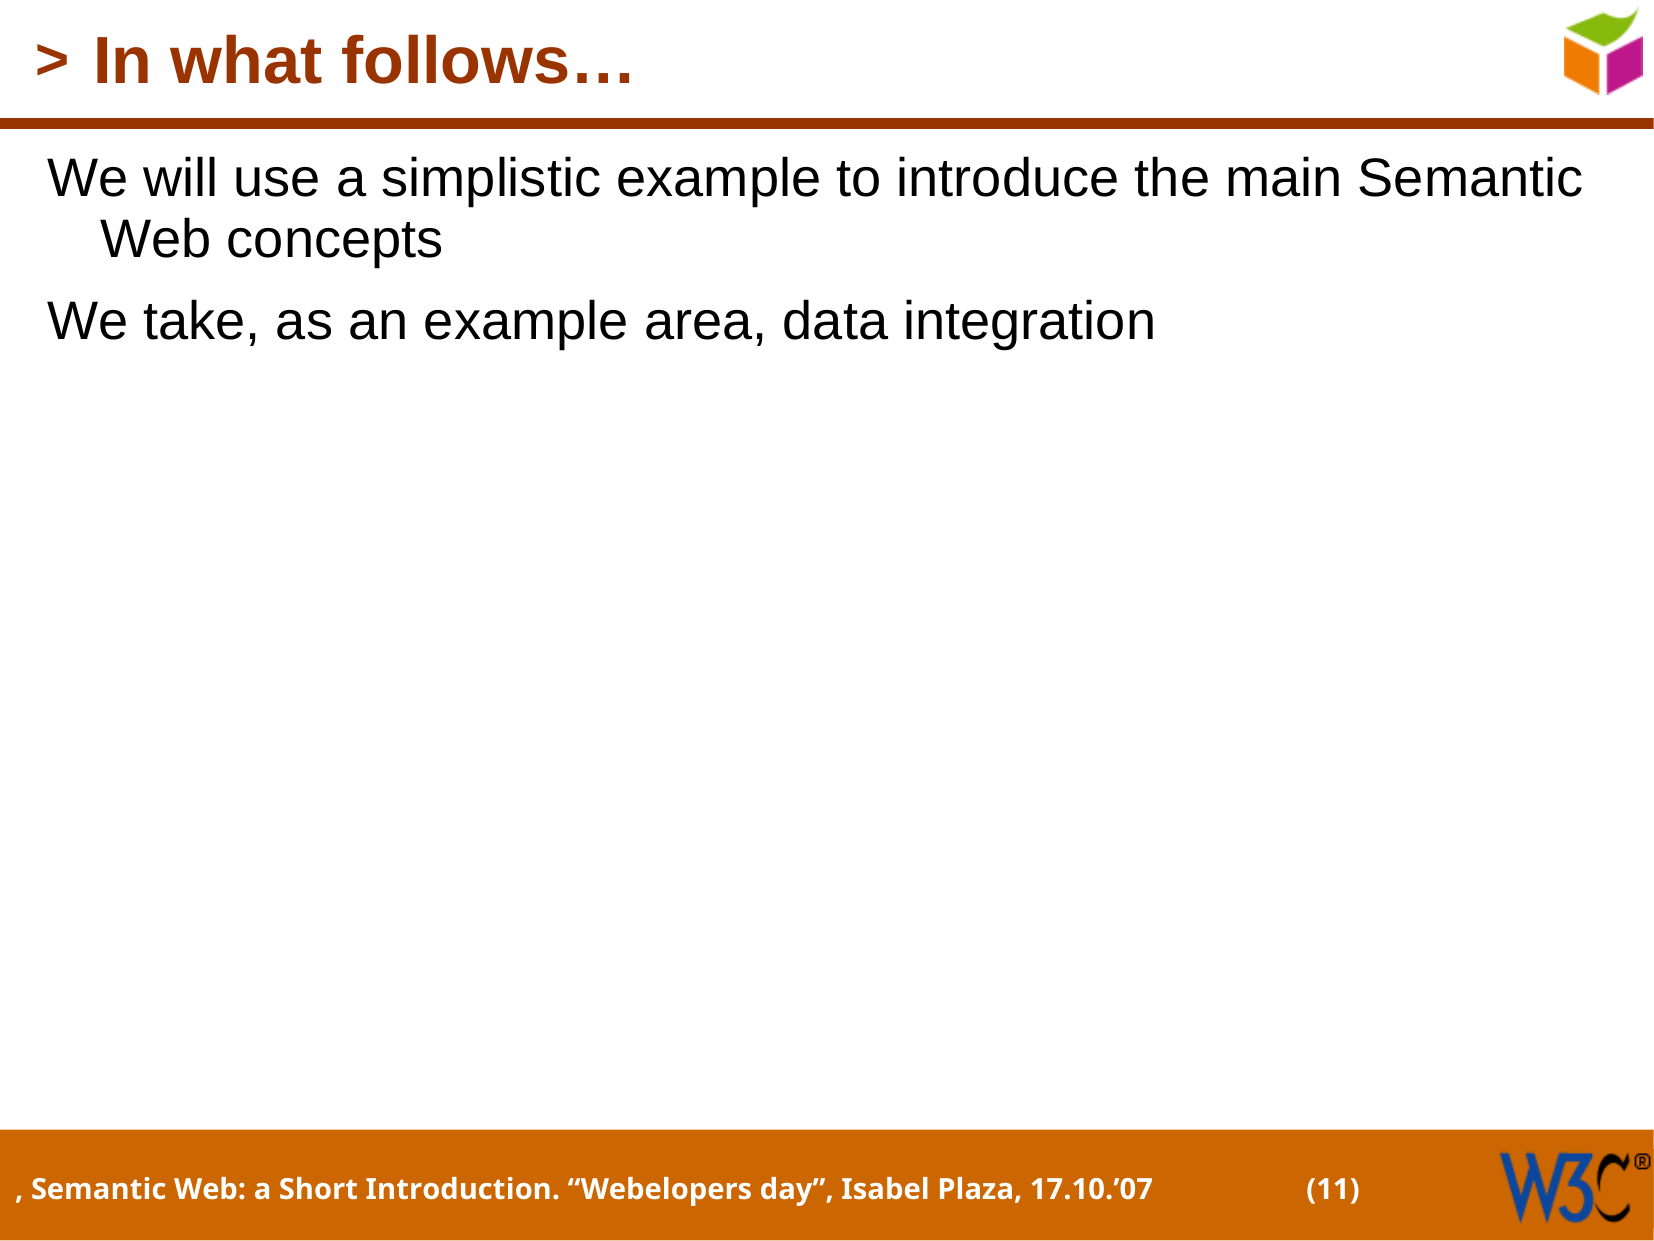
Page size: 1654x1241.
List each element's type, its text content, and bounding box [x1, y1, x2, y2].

picture [1495, 1149, 1654, 1228]
picture [1564, 5, 1643, 95]
list We will use a simplistic example to introduce the main Semantic Web concepts We take, as an example area, data integration [29, 147, 1624, 1119]
title In what follows… [93, 7, 1493, 111]
